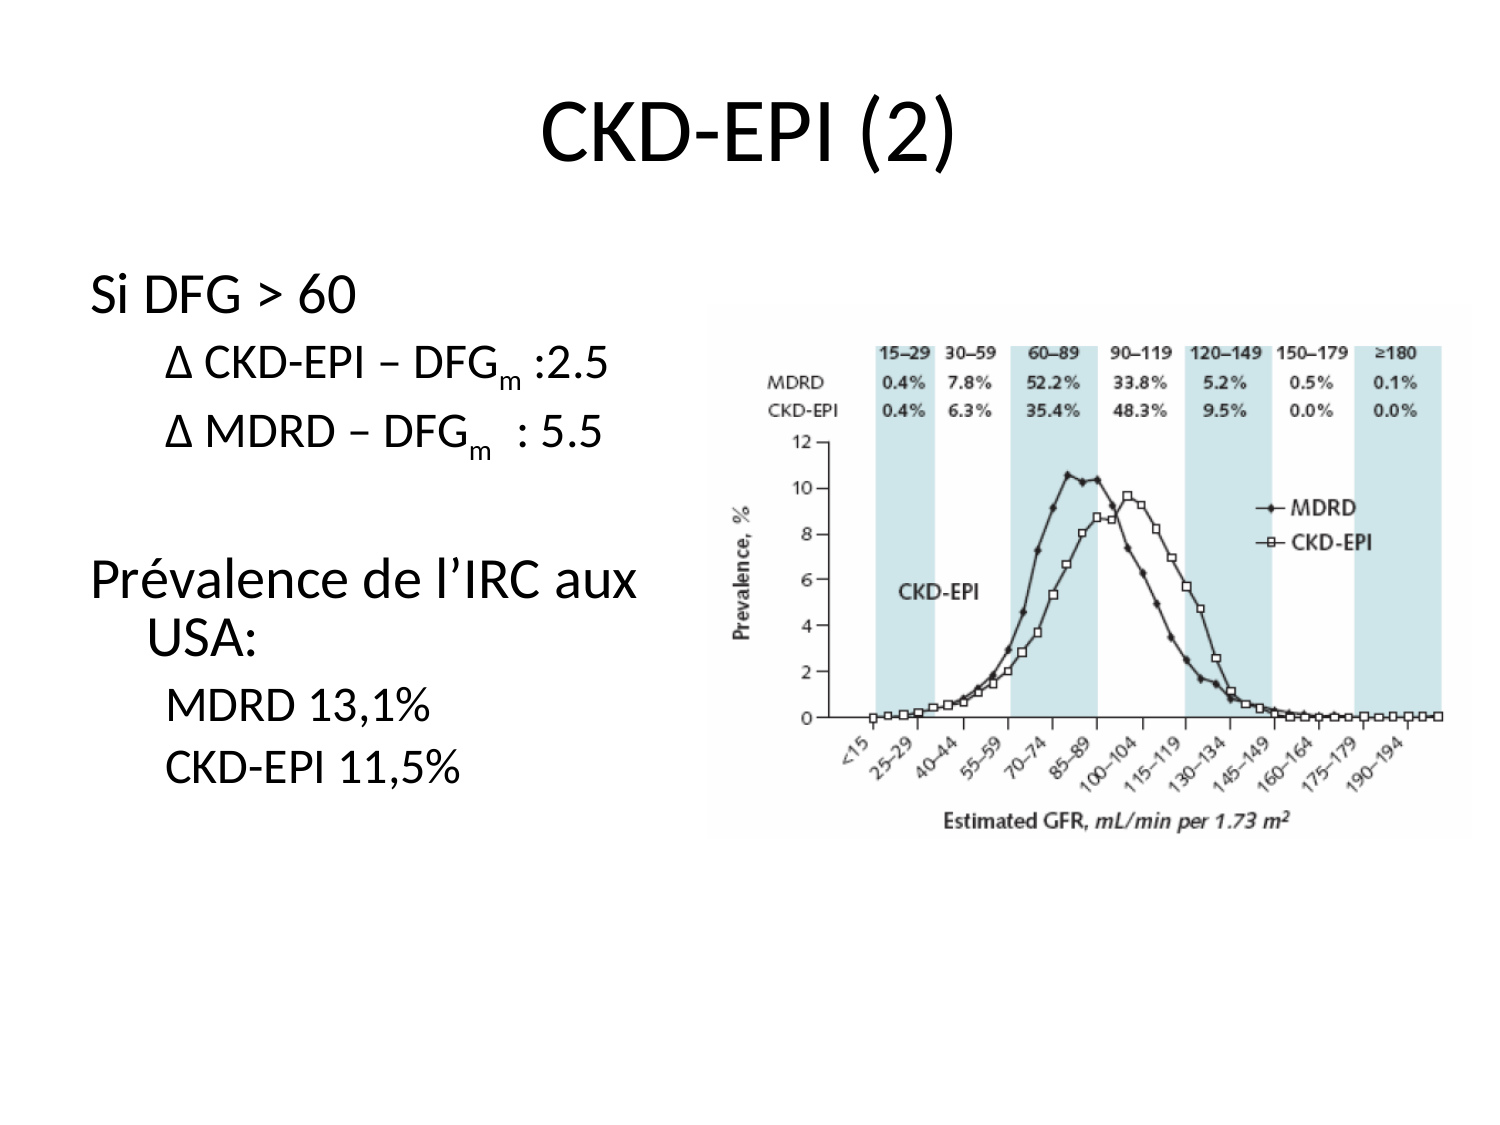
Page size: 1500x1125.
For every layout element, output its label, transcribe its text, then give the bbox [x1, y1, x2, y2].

list Si DFG > 60 ∆ CKD-EPI – DFGm :2.5 ∆ MDRD – DFGm : 5.5 Prévalence de l’IRC aux USA: MDRD 13,1% CKD-EPI 11,5% [75, 262, 738, 1006]
title CKD-EPI (2) [75, 45, 1426, 233]
text_box [703, 304, 1473, 839]
